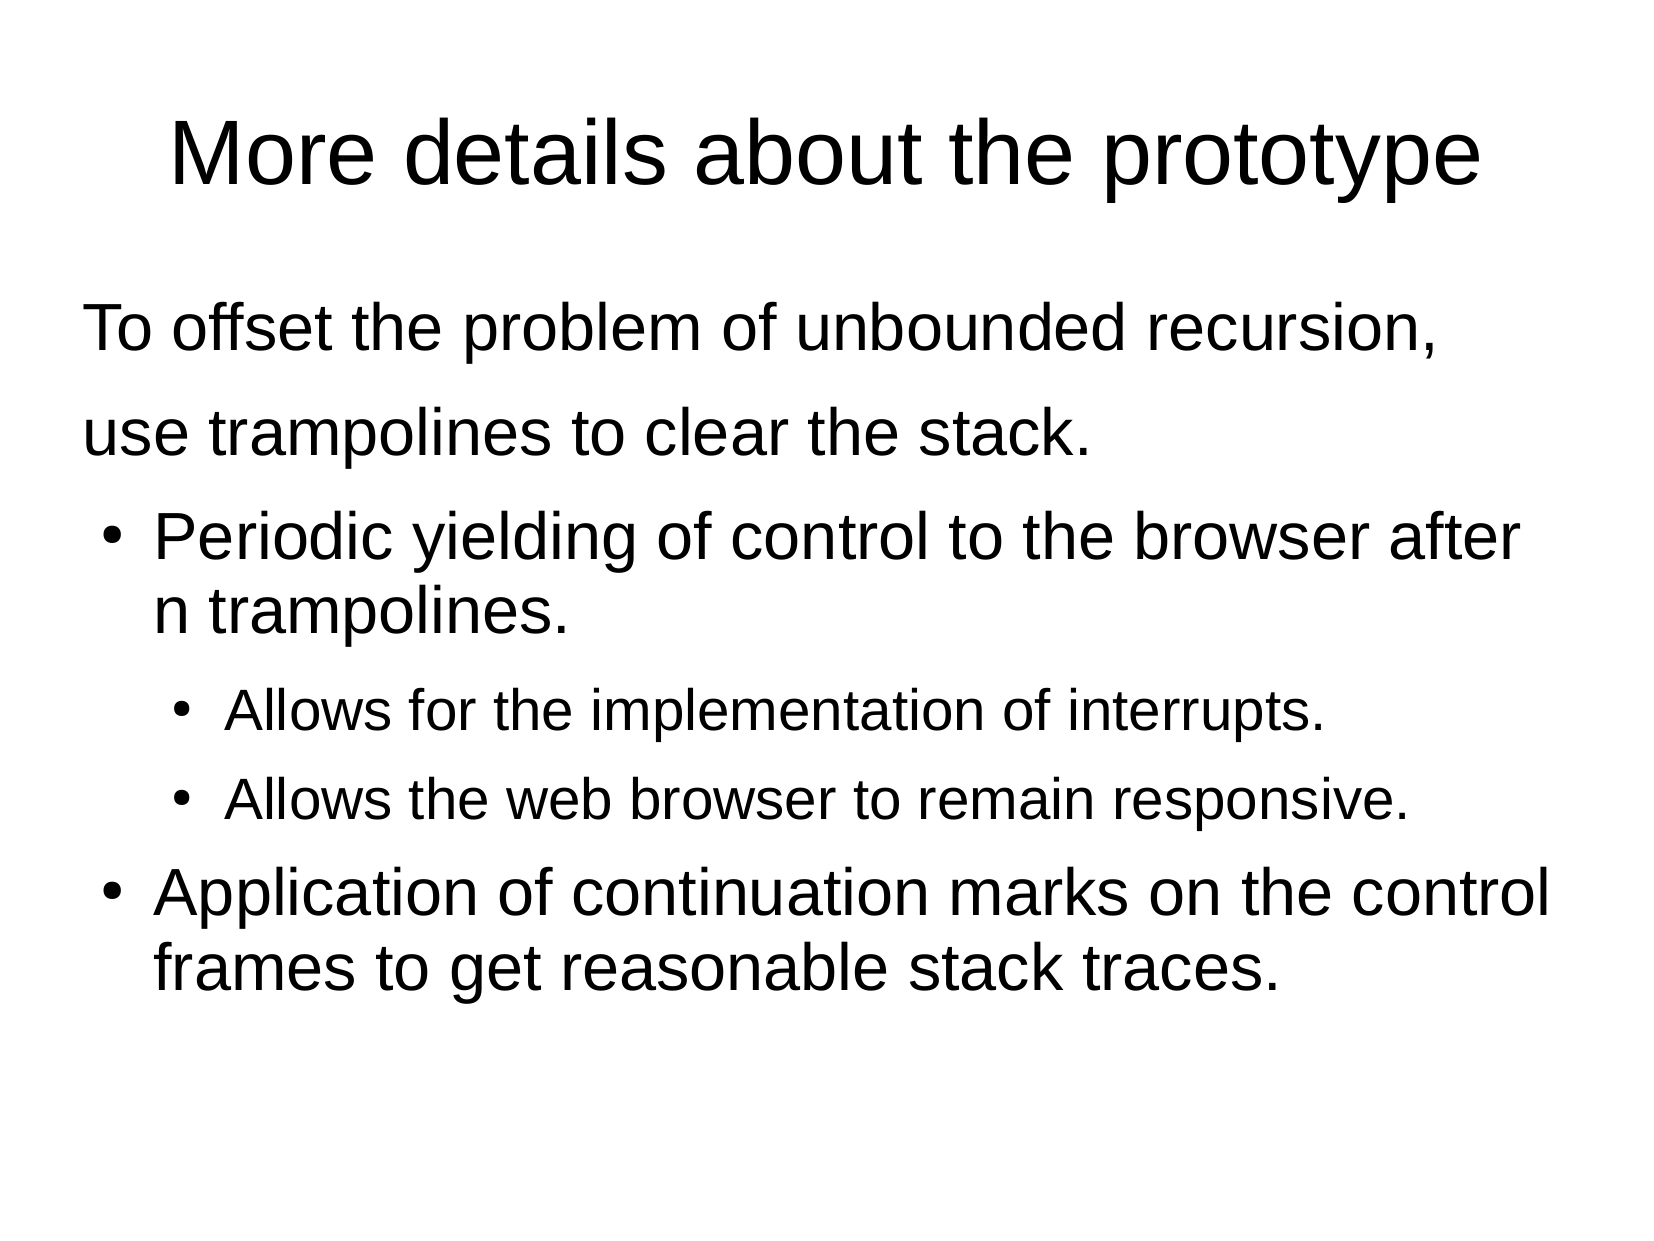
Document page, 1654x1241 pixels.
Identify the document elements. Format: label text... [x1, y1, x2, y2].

list To offset the problem of unbounded recursion, use trampolines to clear the stack. Periodic yielding of control to the browser after n trampolines. Allows for the implementation of interrupts. Allows the web browser to remain responsive. Application of continuation marks on the control frames to get reasonable stack traces. [82, 290, 1571, 1109]
title More details about the prototype [82, 56, 1571, 250]
